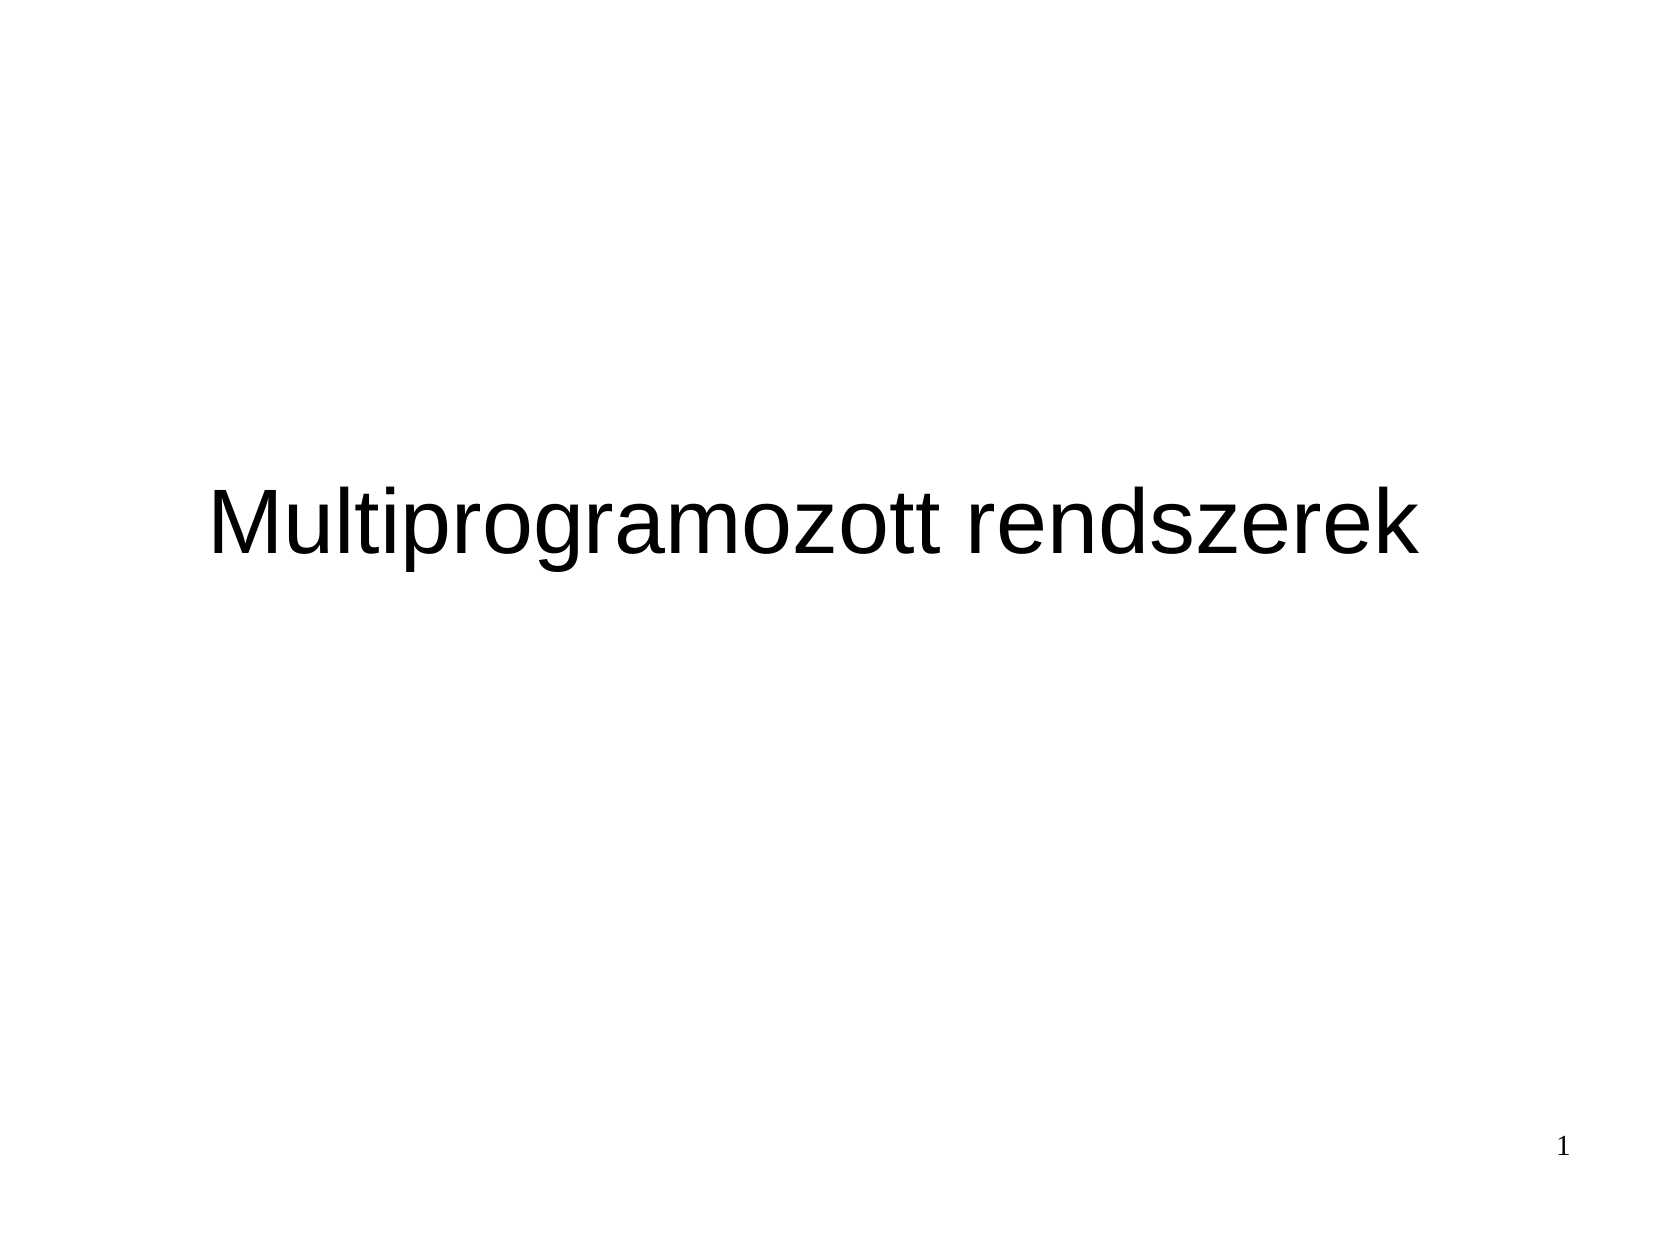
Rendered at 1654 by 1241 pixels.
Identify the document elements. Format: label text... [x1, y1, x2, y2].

title Multiprogramozott rendszerek [124, 413, 1530, 620]
